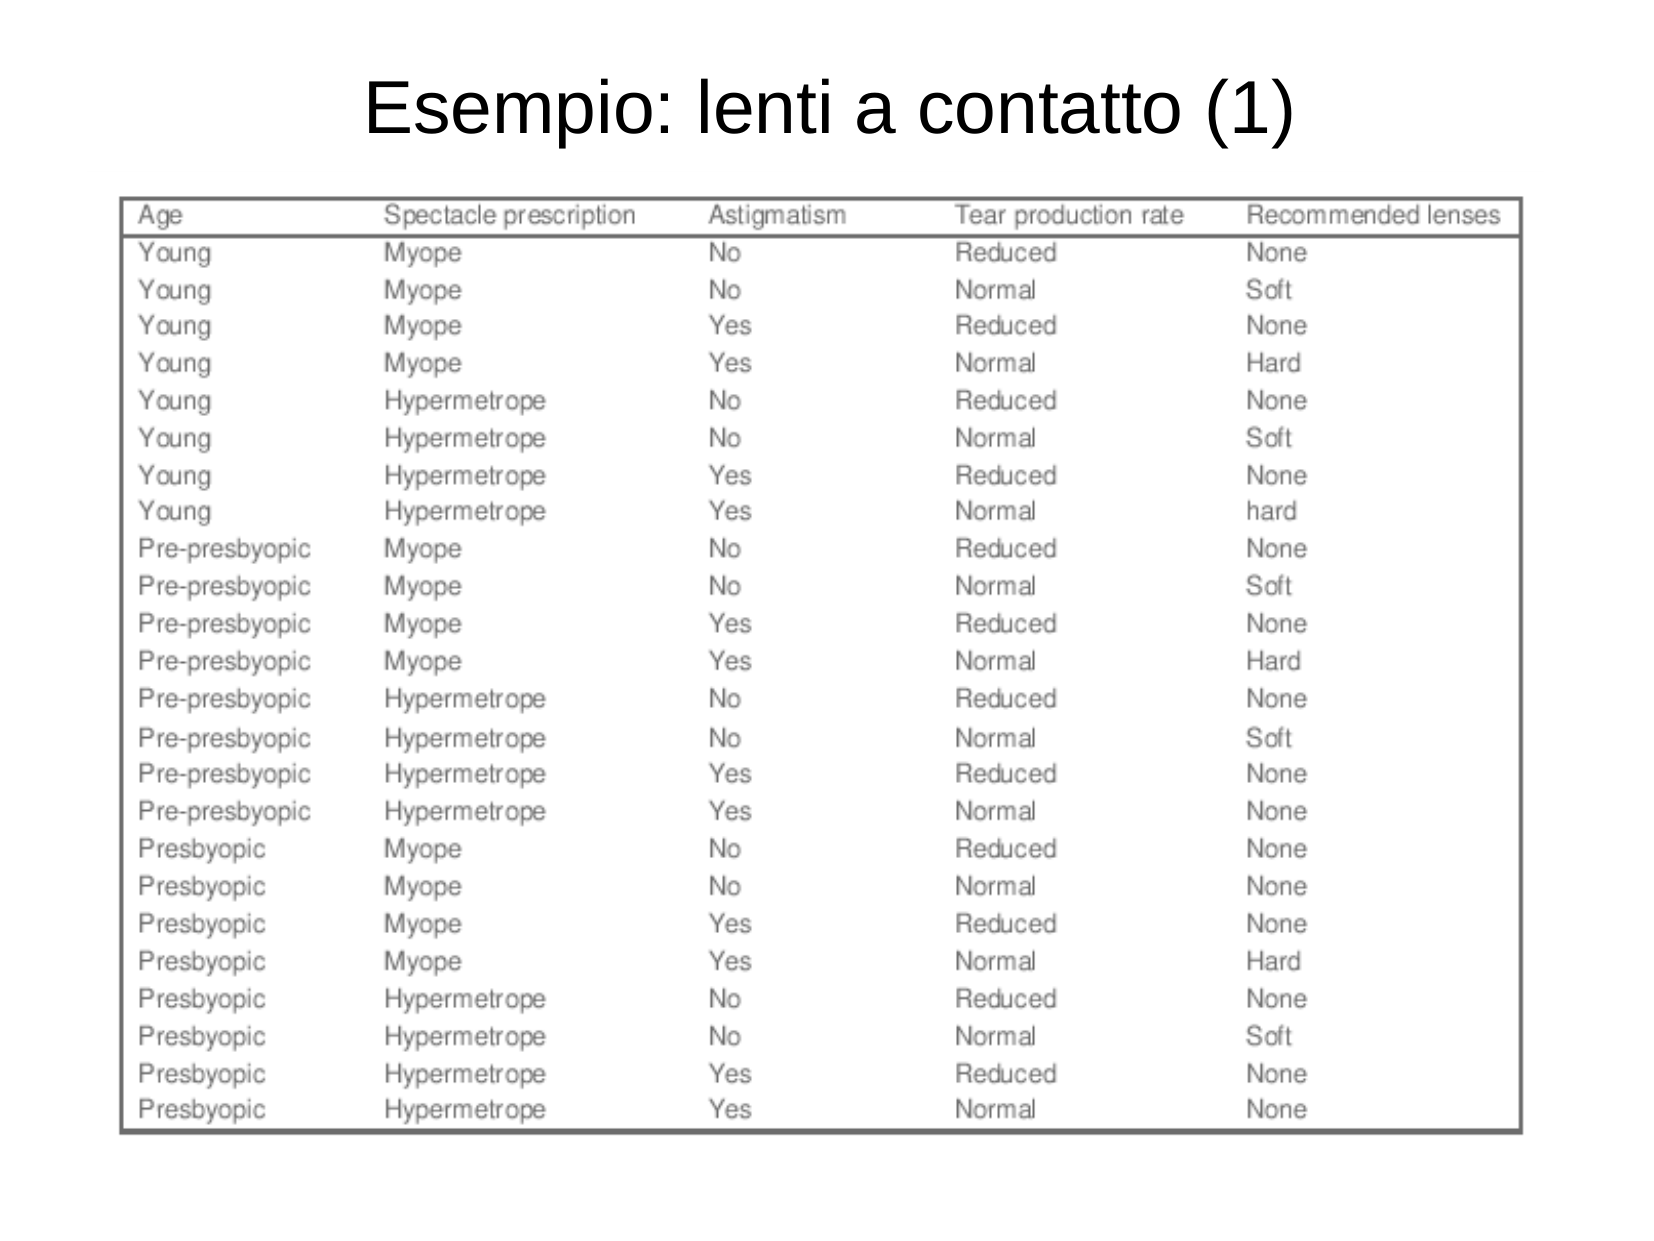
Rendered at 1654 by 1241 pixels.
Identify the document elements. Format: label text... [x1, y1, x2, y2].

title Esempio: lenti a contatto (1) [52, 42, 1608, 173]
picture [87, 170, 1544, 1155]
